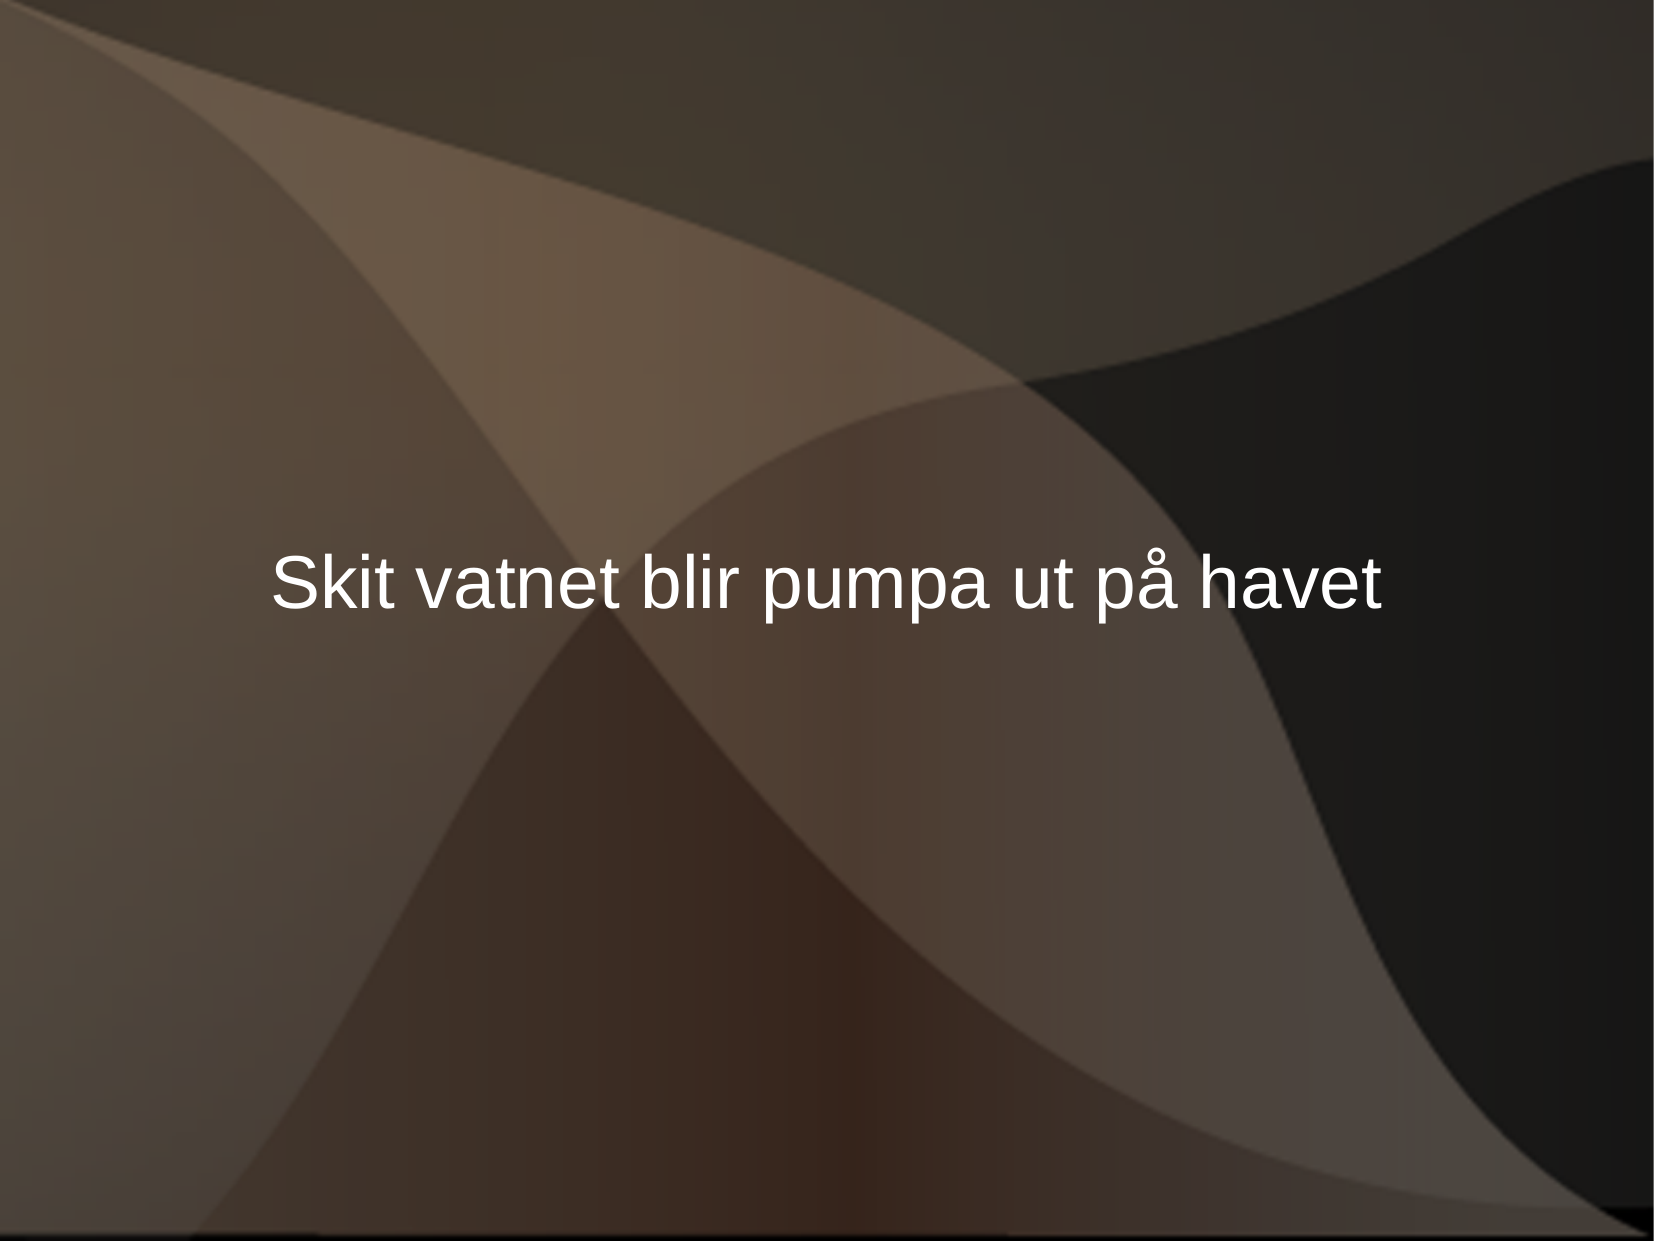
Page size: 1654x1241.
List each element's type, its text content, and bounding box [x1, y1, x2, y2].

subtitle Skit vatnet blir pumpa ut på havet [82, 49, 1571, 1109]
